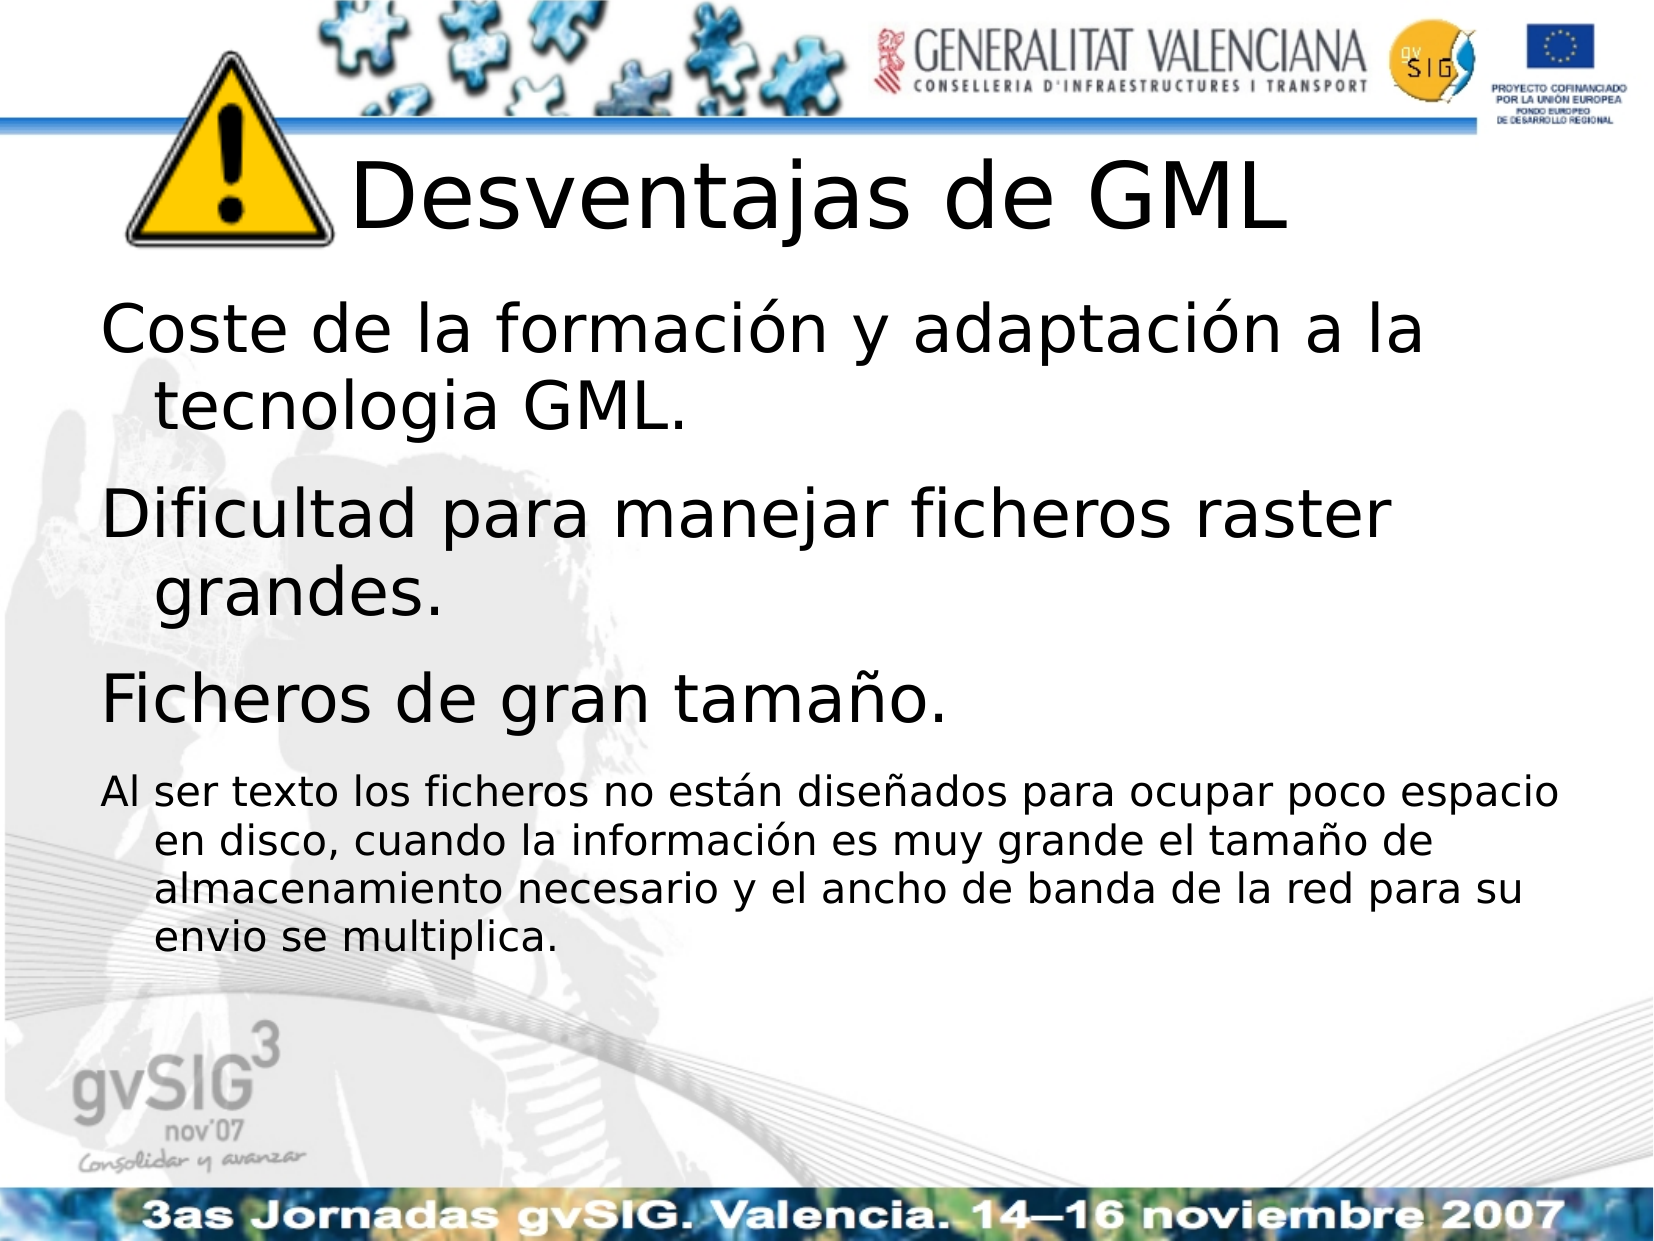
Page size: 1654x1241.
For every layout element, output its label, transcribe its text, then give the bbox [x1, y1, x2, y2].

list Coste de la formación y adaptación a la tecnologia GML. Dificultad para manejar ficheros raster grandes. Ficheros de gran tamaño. Al ser texto los ficheros no están diseñados para ocupar poco espacio en disco, cuando la información es muy grande el tamaño de almacenamiento necesario y el ancho de banda de la red para su envio se multiplica. [82, 290, 1571, 1095]
title Desventajas de GML [75, 92, 1563, 301]
picture [0, 0, 1654, 1241]
